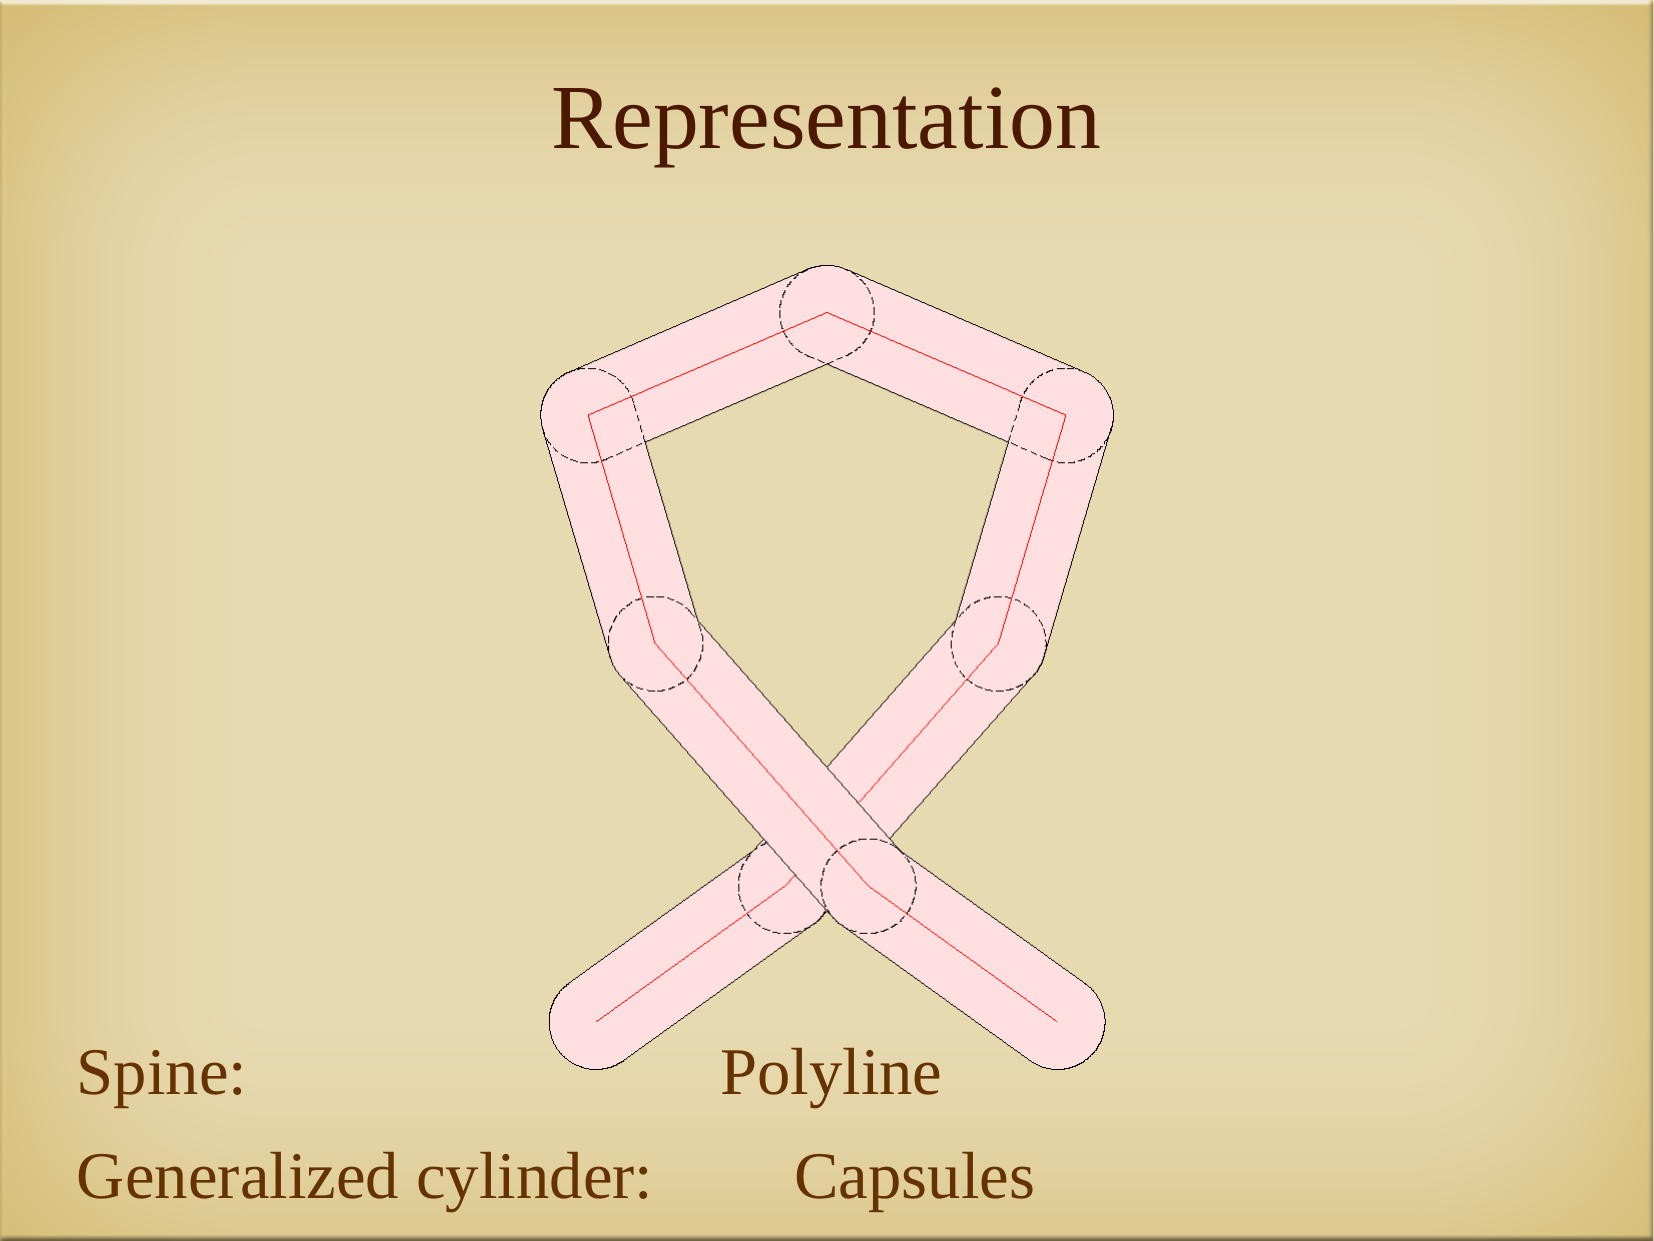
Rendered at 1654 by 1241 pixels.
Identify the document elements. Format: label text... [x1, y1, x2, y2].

title Representation [59, 58, 1595, 178]
list Spine: Polyline Generalized cylinder: Capsules [59, 206, 1595, 1214]
picture [0, 0, 1654, 1241]
